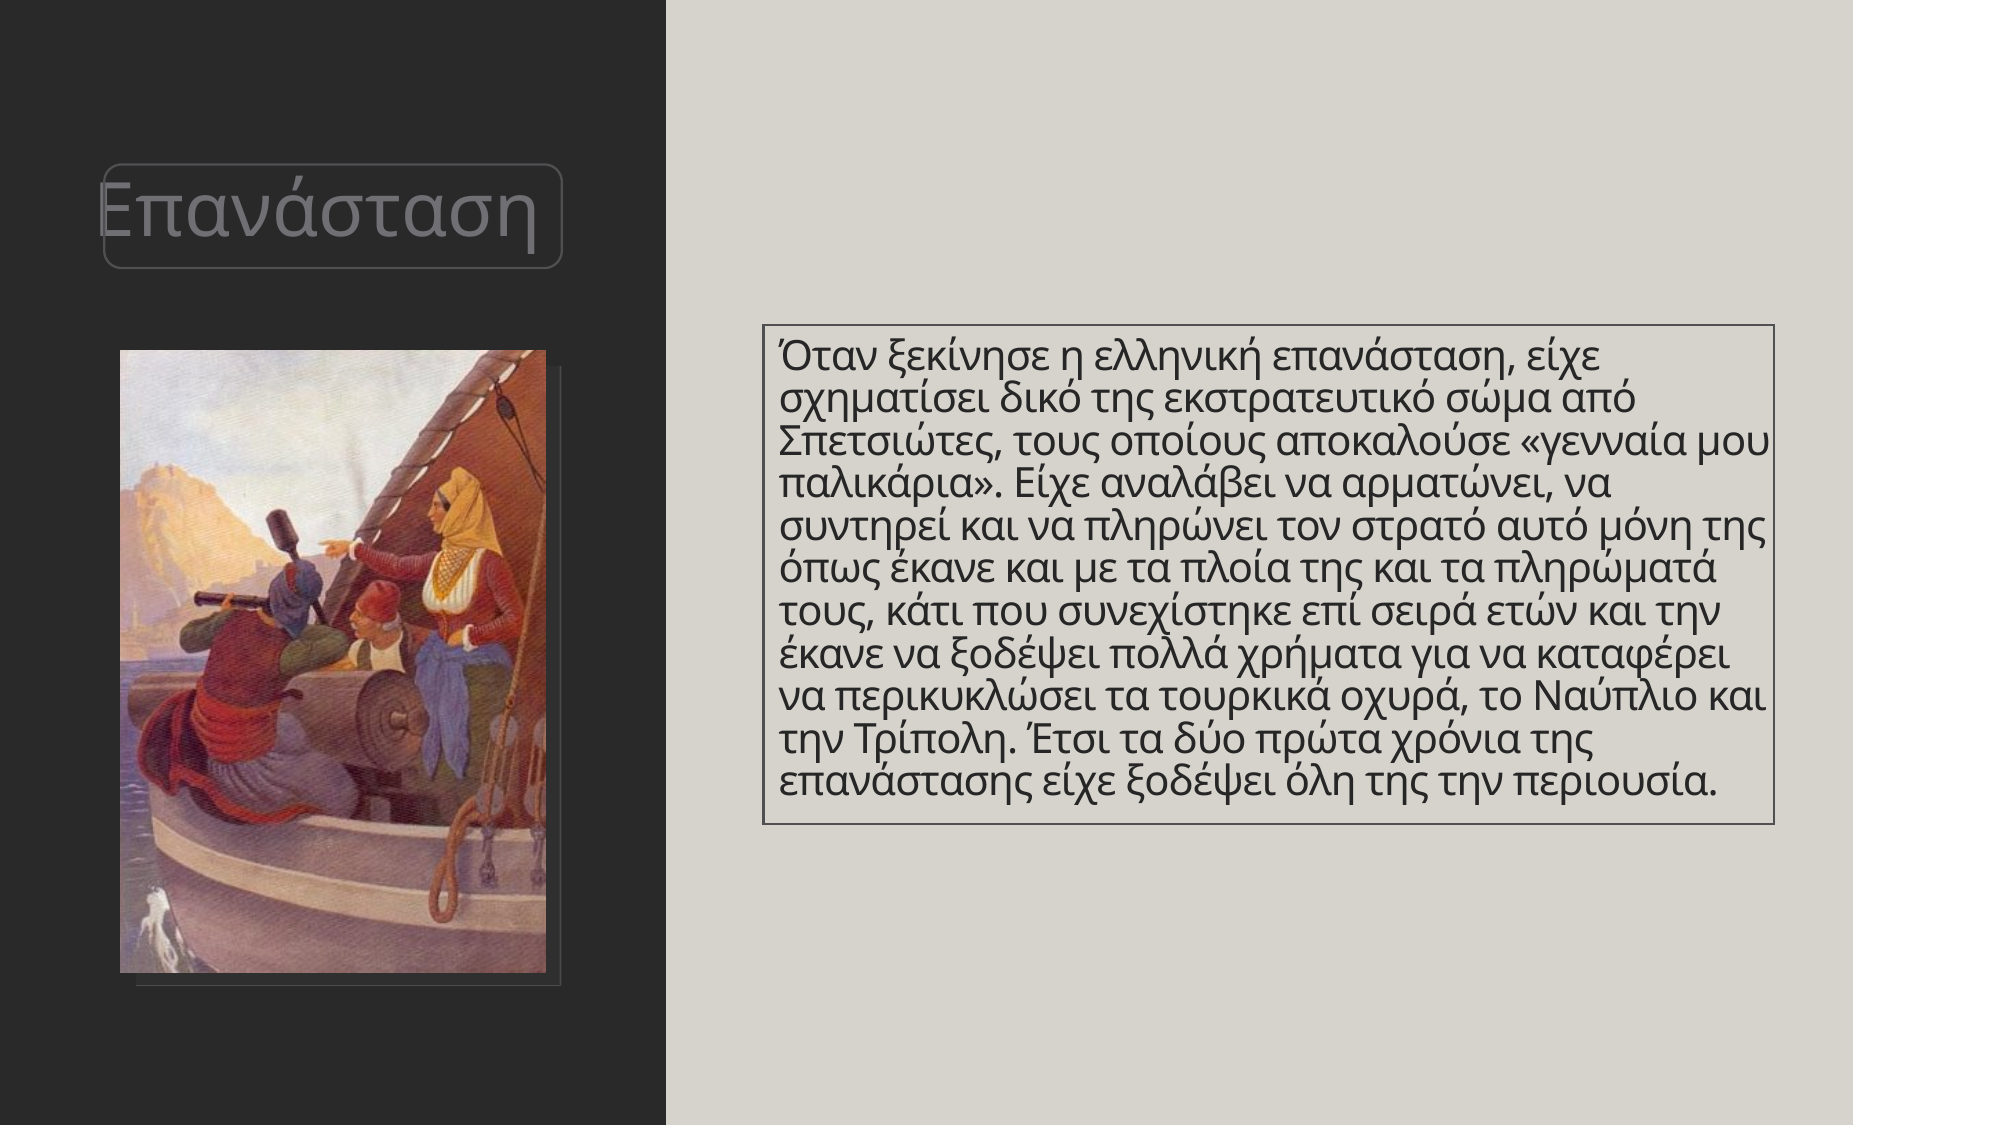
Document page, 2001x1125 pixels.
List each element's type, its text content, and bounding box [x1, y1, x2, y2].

text_box [0, 0, 1853, 1125]
title Όταν ξεκίνησε η ελληνική επανάσταση, είχε σχηματίσει δικό της εκστρατευτικό σώμα από Σπετσιώτες, τους οποίους αποκαλούσε «γενναία μου παλικάρια». Είχε αναλάβει να αρματώνει, να συντηρεί και να πληρώνει τον στρατό αυτό μόνη της όπως έκανε και με τα πλοία της και τα πληρώματά τους, κάτι που συνεχίστηκε επί σειρά ετών και την έκανε να ξοδέψει πολλά χρήματα για να καταφέρει να περικυκλώσει τα τουρκικά οχυρά, το Ναύπλιο και την Τρίπολη. Έτσι τα δύο πρώτα χρόνια της επανάστασης είχε ξοδέψει όλη της την περιουσία. [765, 326, 1773, 823]
subtitle Επανάσταση [106, 166, 560, 266]
picture [120, 350, 546, 973]
title Όταν ξεκίνησε η ελληνική επανάσταση, είχε σχηματίσει δικό της εκστρατευτικό σώμα από Σπετσιώτες, τους οποίους αποκαλούσε «γενναία μου παλικάρια». Είχε αναλάβει να αρματώνει, να συντηρεί και να πληρώνει τον στρατό αυτό μόνη της όπως έκανε και με τα πλοία της και τα πληρώματά τους, κάτι που συνεχίστηκε επί σειρά ετών και την έκανε να ξοδέψει πολλά χρήματα για να καταφέρει να περικυκλώσει τα τουρκικά οχυρά, το Ναύπλιο και την Τρίπολη. Έτσι τα δύο πρώτα χρόνια της επανάστασης είχε ξοδέψει όλη της την περιουσία. [763, 152, 1796, 988]
subtitle Επανάσταση [78, 152, 576, 268]
